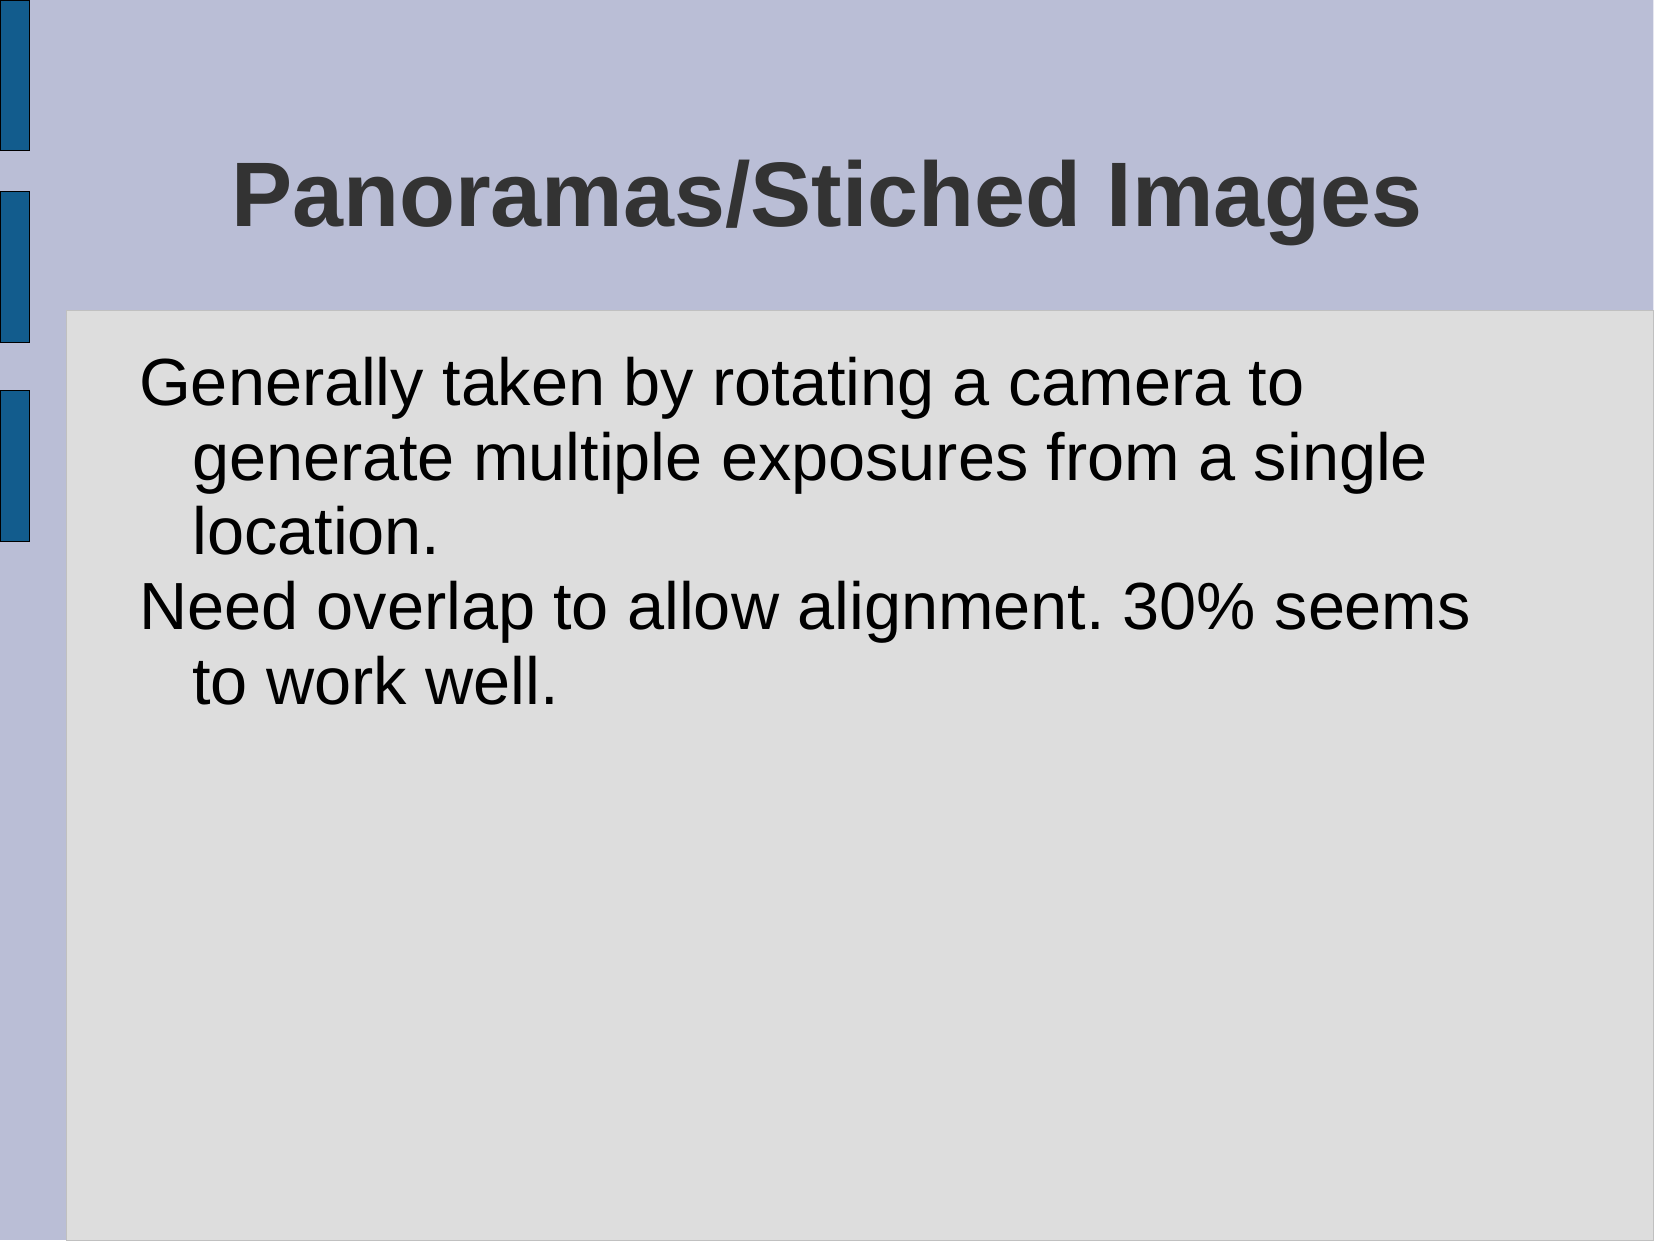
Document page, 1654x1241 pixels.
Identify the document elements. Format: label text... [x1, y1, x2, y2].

title Panoramas/Stiched Images [121, 91, 1534, 299]
list Generally taken by rotating a camera to generate multiple exposures from a single location. Need overlap to allow alignment. 30% seems to work well. [121, 344, 1534, 1127]
